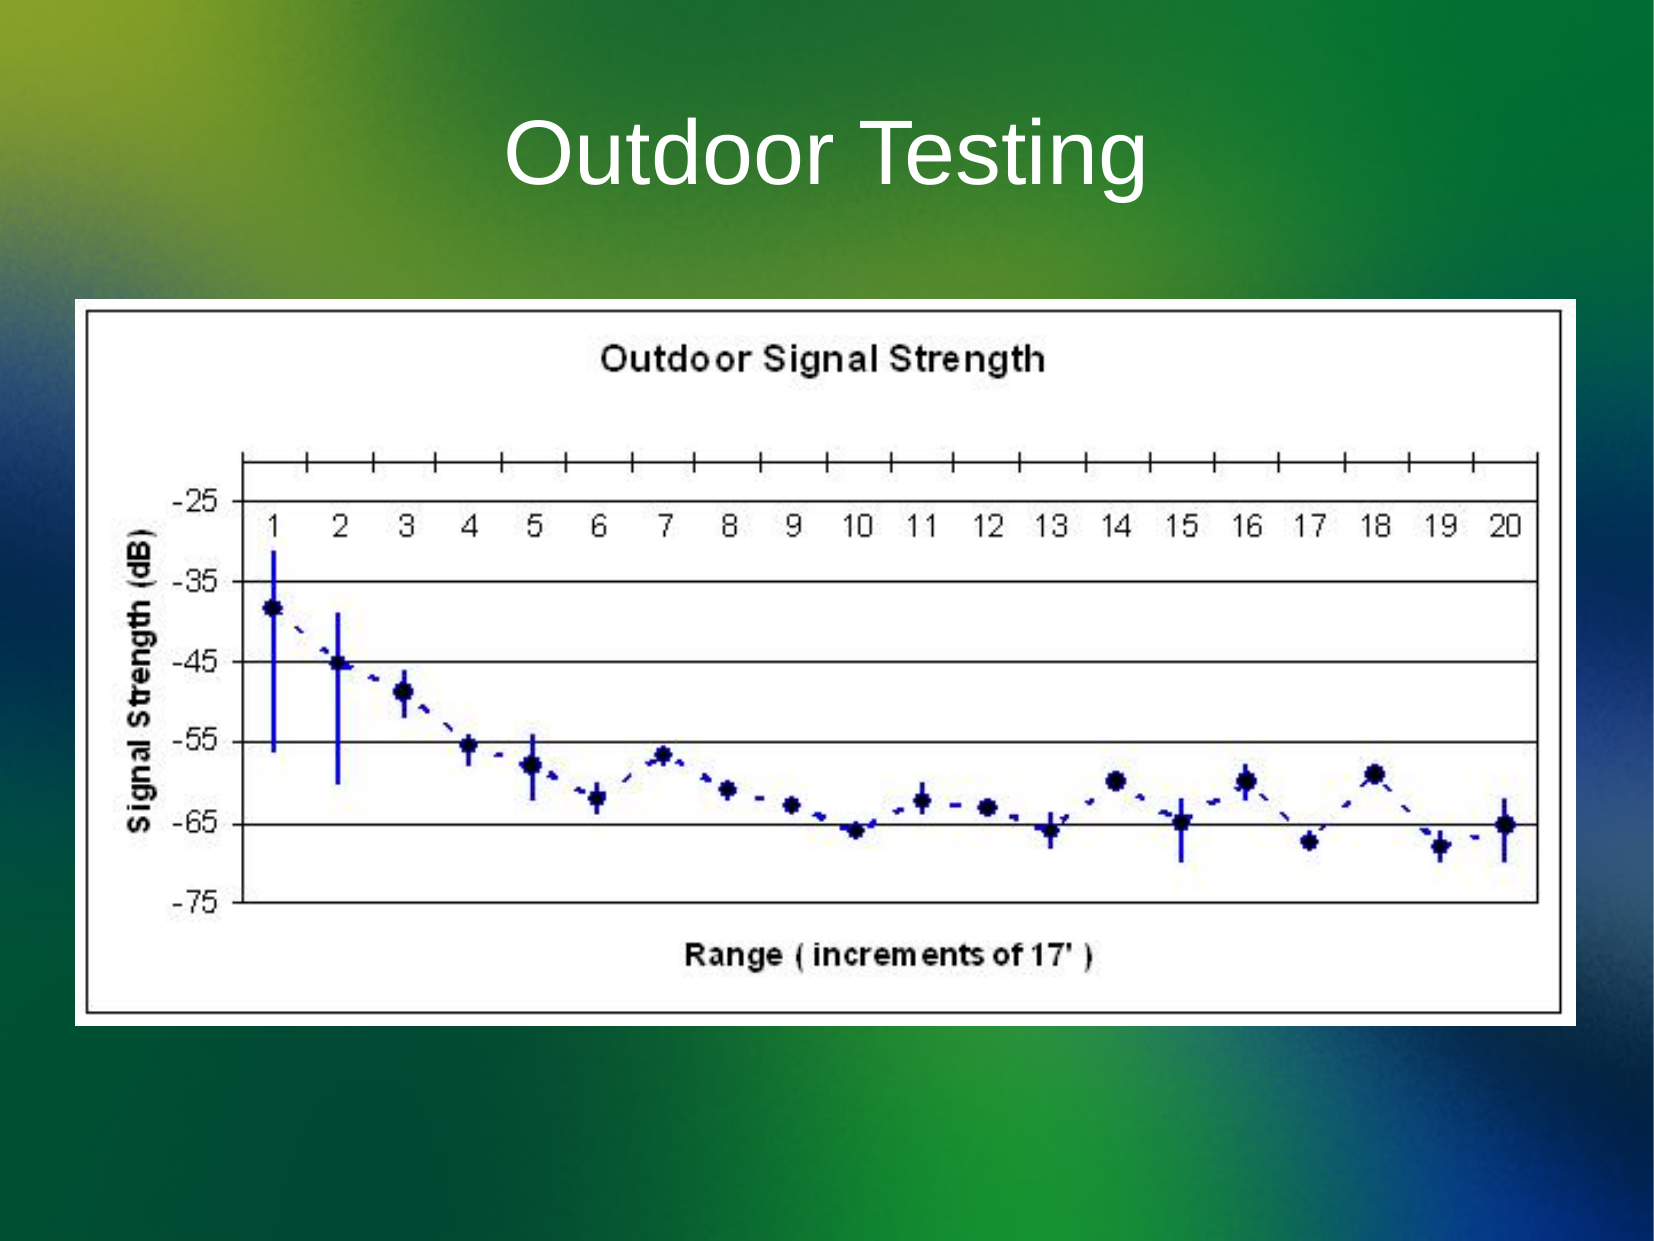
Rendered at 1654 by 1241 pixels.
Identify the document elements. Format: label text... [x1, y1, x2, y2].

picture [0, 0, 1654, 1241]
title Outdoor Testing [82, 49, 1571, 257]
